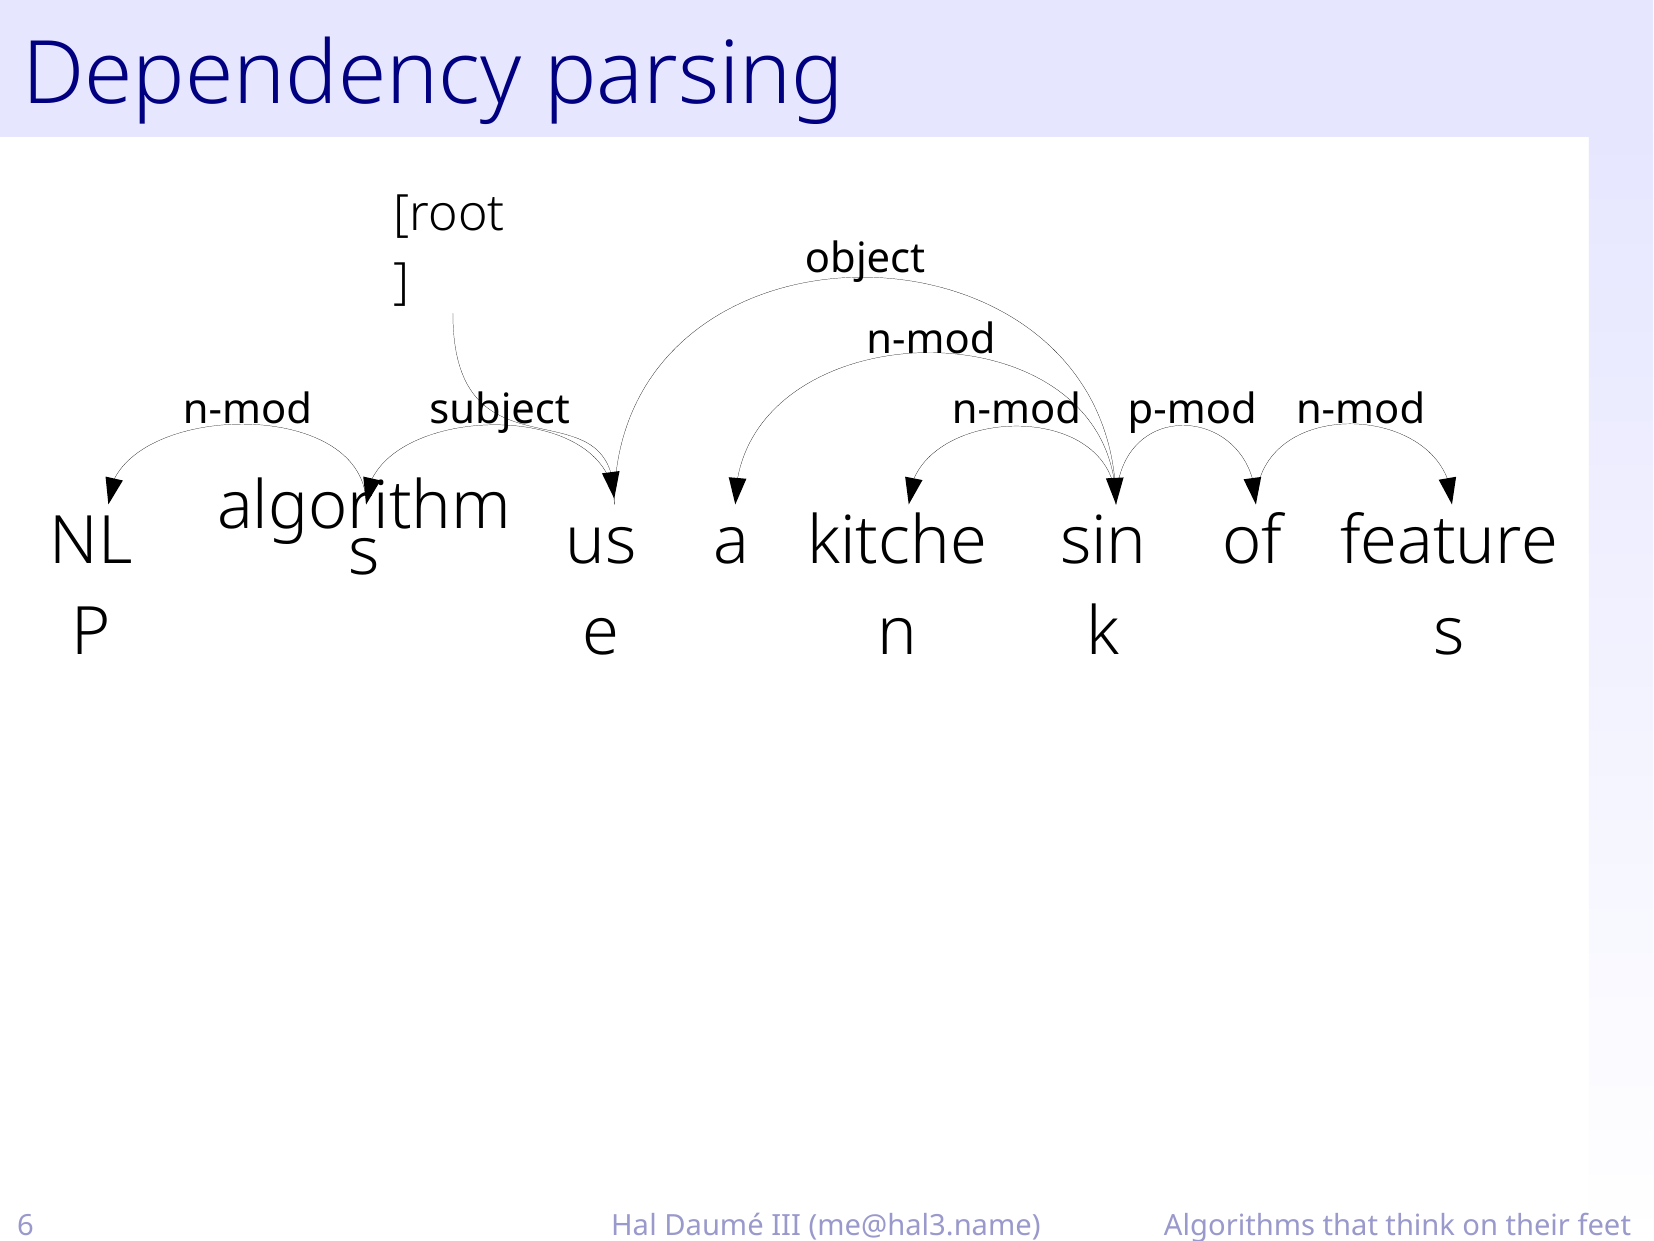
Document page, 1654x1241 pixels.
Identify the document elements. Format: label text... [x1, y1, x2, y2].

text_box object [805, 227, 928, 277]
text_box of [1222, 492, 1290, 582]
text_box a [713, 492, 758, 582]
text_box use [565, 492, 664, 582]
text_box kitchen [807, 492, 1011, 582]
title Dependency parsing [22, 8, 1639, 131]
text_box sink [1060, 492, 1172, 582]
text_box features [1339, 492, 1565, 582]
text_box n-mod [866, 308, 978, 358]
text_box n-mod [182, 379, 295, 429]
text_box [root] [393, 176, 513, 244]
text_box n-mod [1296, 379, 1408, 429]
text_box subject [466, 379, 550, 429]
text_box algorithms [217, 492, 516, 582]
text_box p-mod [1127, 379, 1239, 429]
text_box subject [429, 379, 537, 429]
text_box NLP [49, 492, 168, 582]
text_box n-mod [951, 379, 1064, 429]
